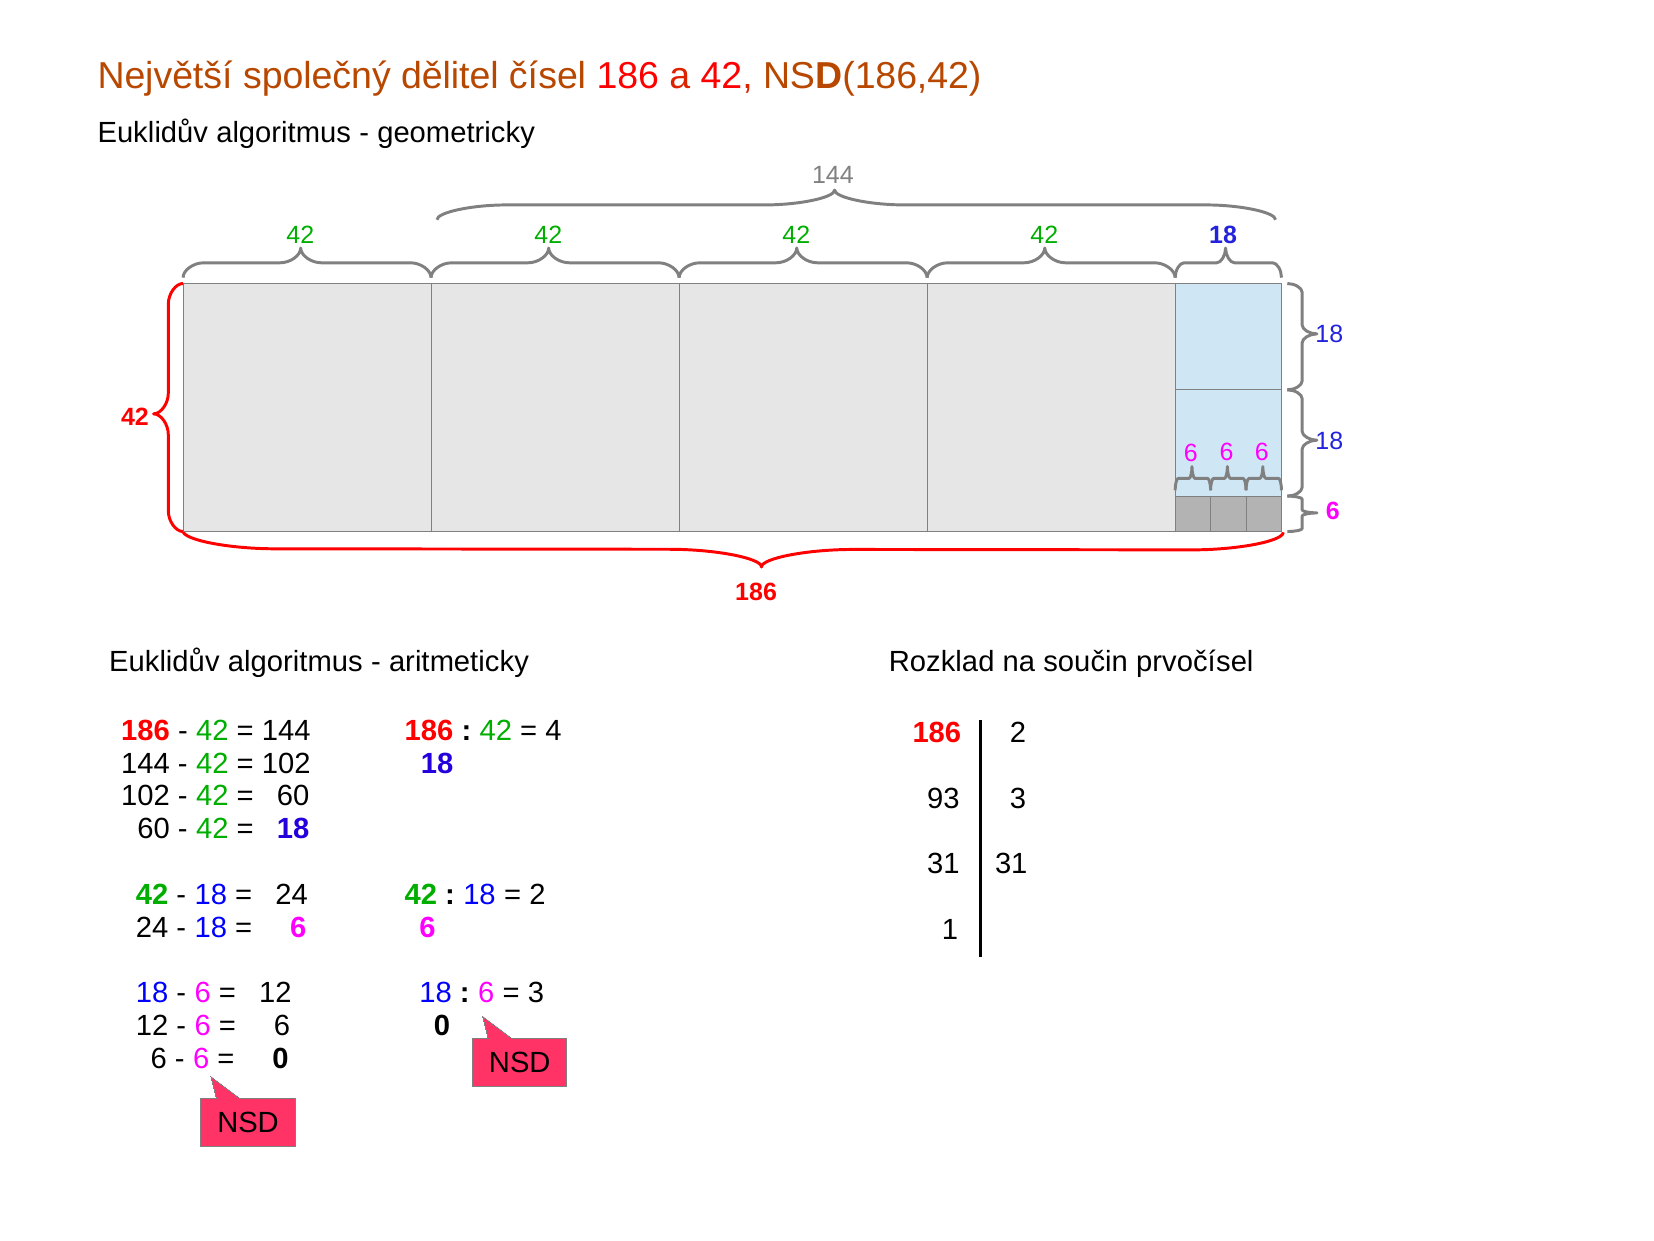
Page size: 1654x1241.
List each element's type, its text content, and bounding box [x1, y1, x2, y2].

text_box x2 x3 31 [980, 708, 1063, 957]
text_box Největší společný dělitel čísel 186 a 42, NSD(186,42) [82, 47, 1595, 142]
text_box 42 [519, 213, 578, 257]
text_box 18 [1194, 213, 1252, 258]
text_box 186 x93 x31 xx1 [897, 708, 980, 955]
text_box [1266, 474, 1282, 478]
text_box 186 - 42 = 144 144 - 42 = 102 102 - 42 = x60 060 - 42 = x18 x42 - 18 = x24 x24 - 18 = xx6 x18 - 6 = x12 x12 - 6 = xx6 xx6 - 6 = xx0 [106, 706, 355, 1086]
text_box 144 [797, 153, 869, 197]
text_box 6 [1169, 431, 1204, 474]
text_box NSD [472, 1016, 567, 1087]
text_box 42 [106, 395, 164, 439]
text_box 6 [1204, 430, 1240, 474]
text_box 186 : 42 = 4 x18 x 42 : 18 = 2 x6 x18 : 6 = 3 xx0 [389, 706, 638, 1055]
text_box 186 [720, 570, 793, 614]
text_box 18 [1300, 418, 1359, 462]
text_box [183, 283, 1282, 532]
text_box Euklidův algoritmus - aritmeticky [94, 637, 615, 695]
text_box Euklidův algoritmus - geometricky [82, 108, 1146, 166]
text_box 6 [1311, 488, 1355, 533]
text_box 42 [767, 213, 826, 257]
text_box 42 [271, 213, 330, 257]
text_box 18 [1300, 312, 1359, 356]
text_box NSD [200, 1076, 296, 1147]
text_box Rozklad na součin prvočísel [874, 637, 1394, 695]
text_box 6 [1240, 430, 1284, 474]
text_box 42 [1015, 213, 1074, 257]
text_box [1195, 474, 1224, 478]
text_box [1231, 474, 1260, 478]
